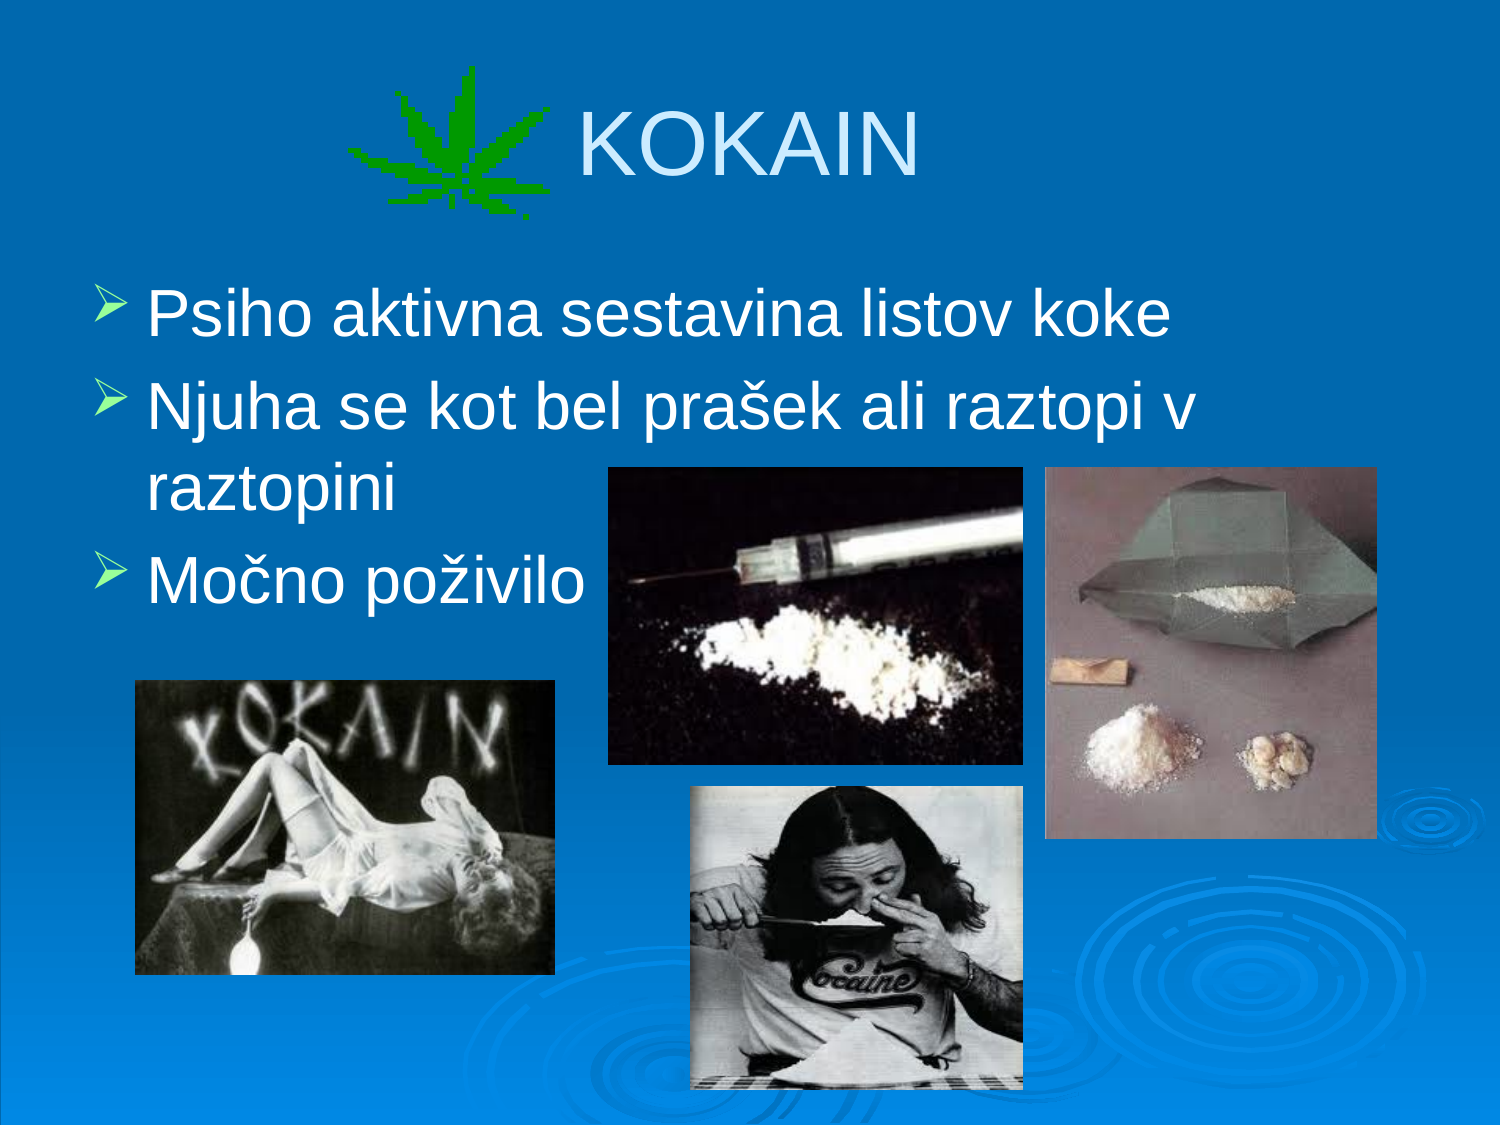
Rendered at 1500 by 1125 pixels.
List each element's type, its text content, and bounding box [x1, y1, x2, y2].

picture [1045, 467, 1377, 839]
picture [135, 680, 555, 975]
picture [608, 467, 1023, 765]
list Psiho aktivna sestavina listov koke Njuha se kot bel prašek ali raztopi v raztopini Močno poživilo [75, 262, 1425, 1005]
title KOKAIN [75, 45, 1425, 233]
picture [348, 66, 550, 220]
picture [690, 786, 1023, 1090]
